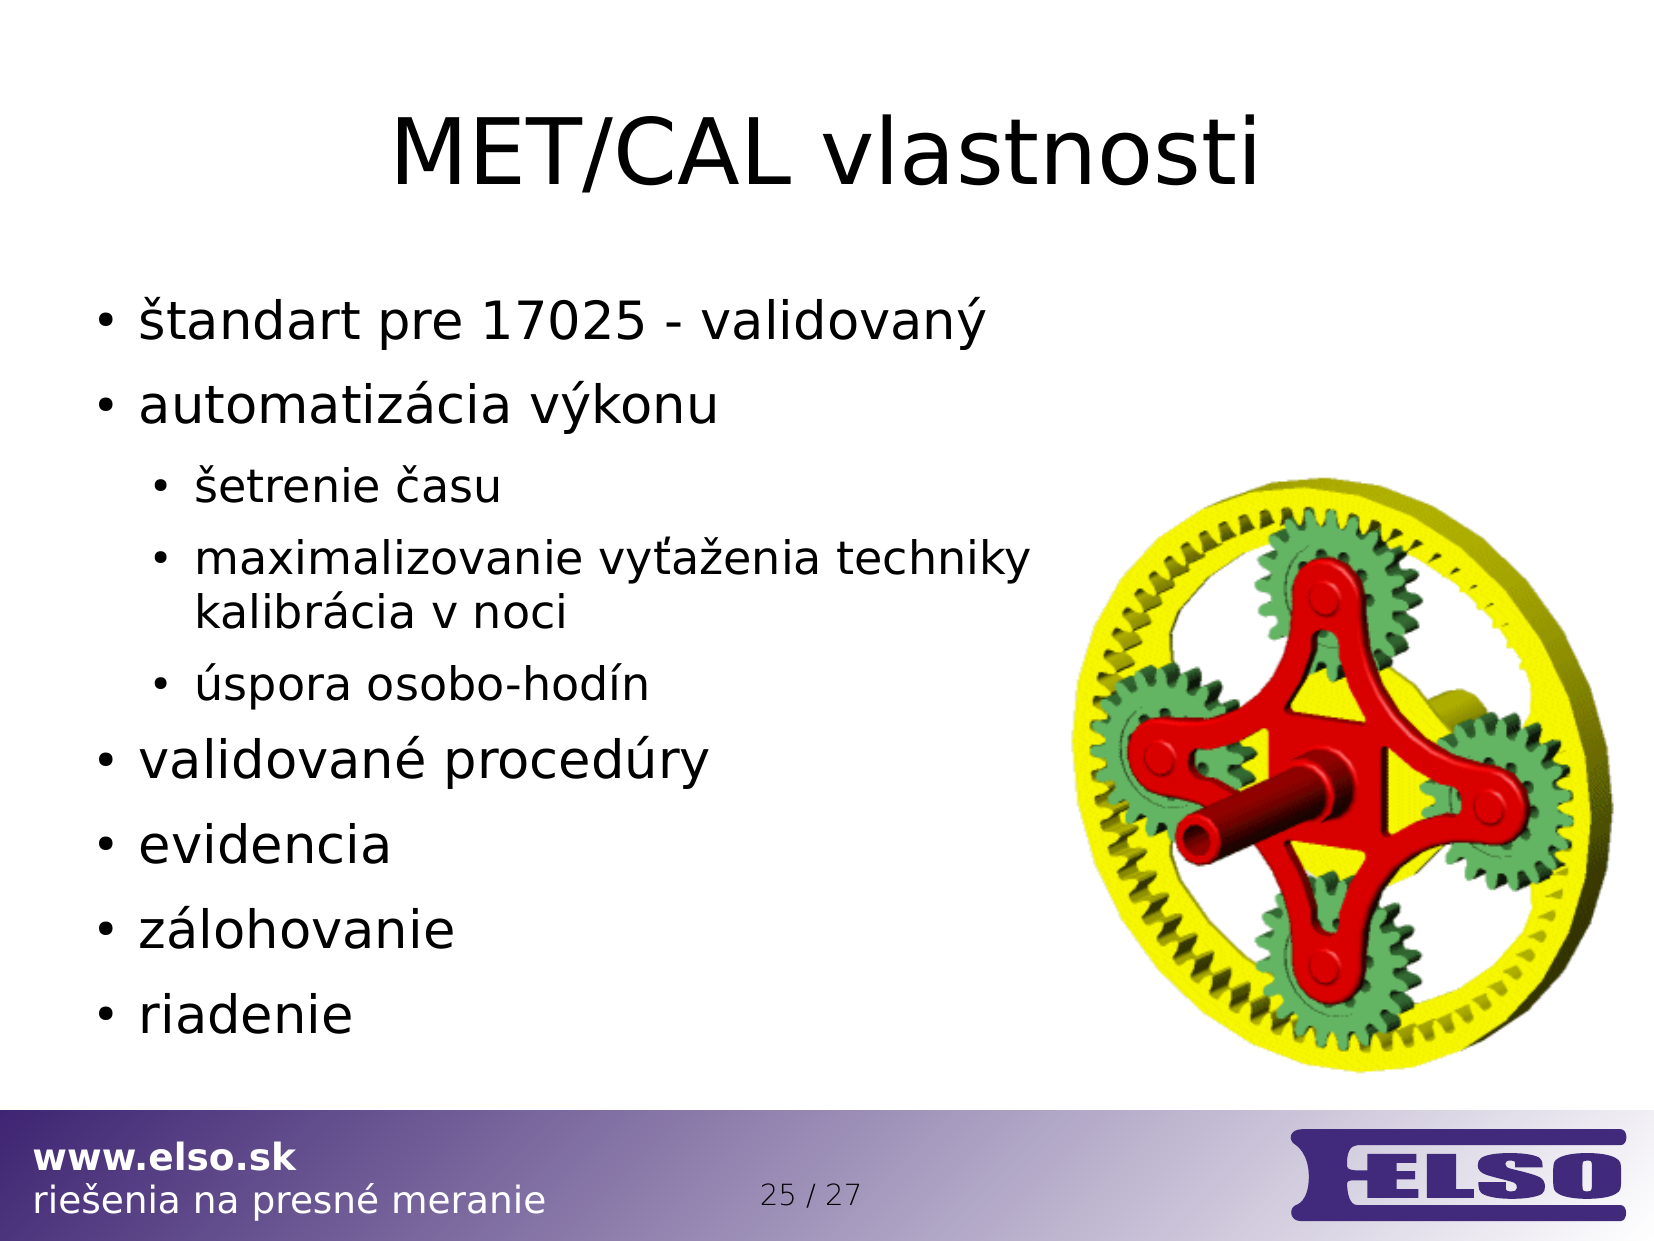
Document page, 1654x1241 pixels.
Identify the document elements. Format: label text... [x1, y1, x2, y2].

picture [1571, 453, 1641, 1099]
list štandart pre 17025 - validovaný automatizácia výkonu šetrenie času maximalizovanie vyťaženia techniky kalibrácia v noci úspora osobo-hodín validované procedúry evidencia zálohovanie riadenie [82, 290, 1571, 1109]
title MET/CAL vlastnosti [82, 49, 1571, 257]
